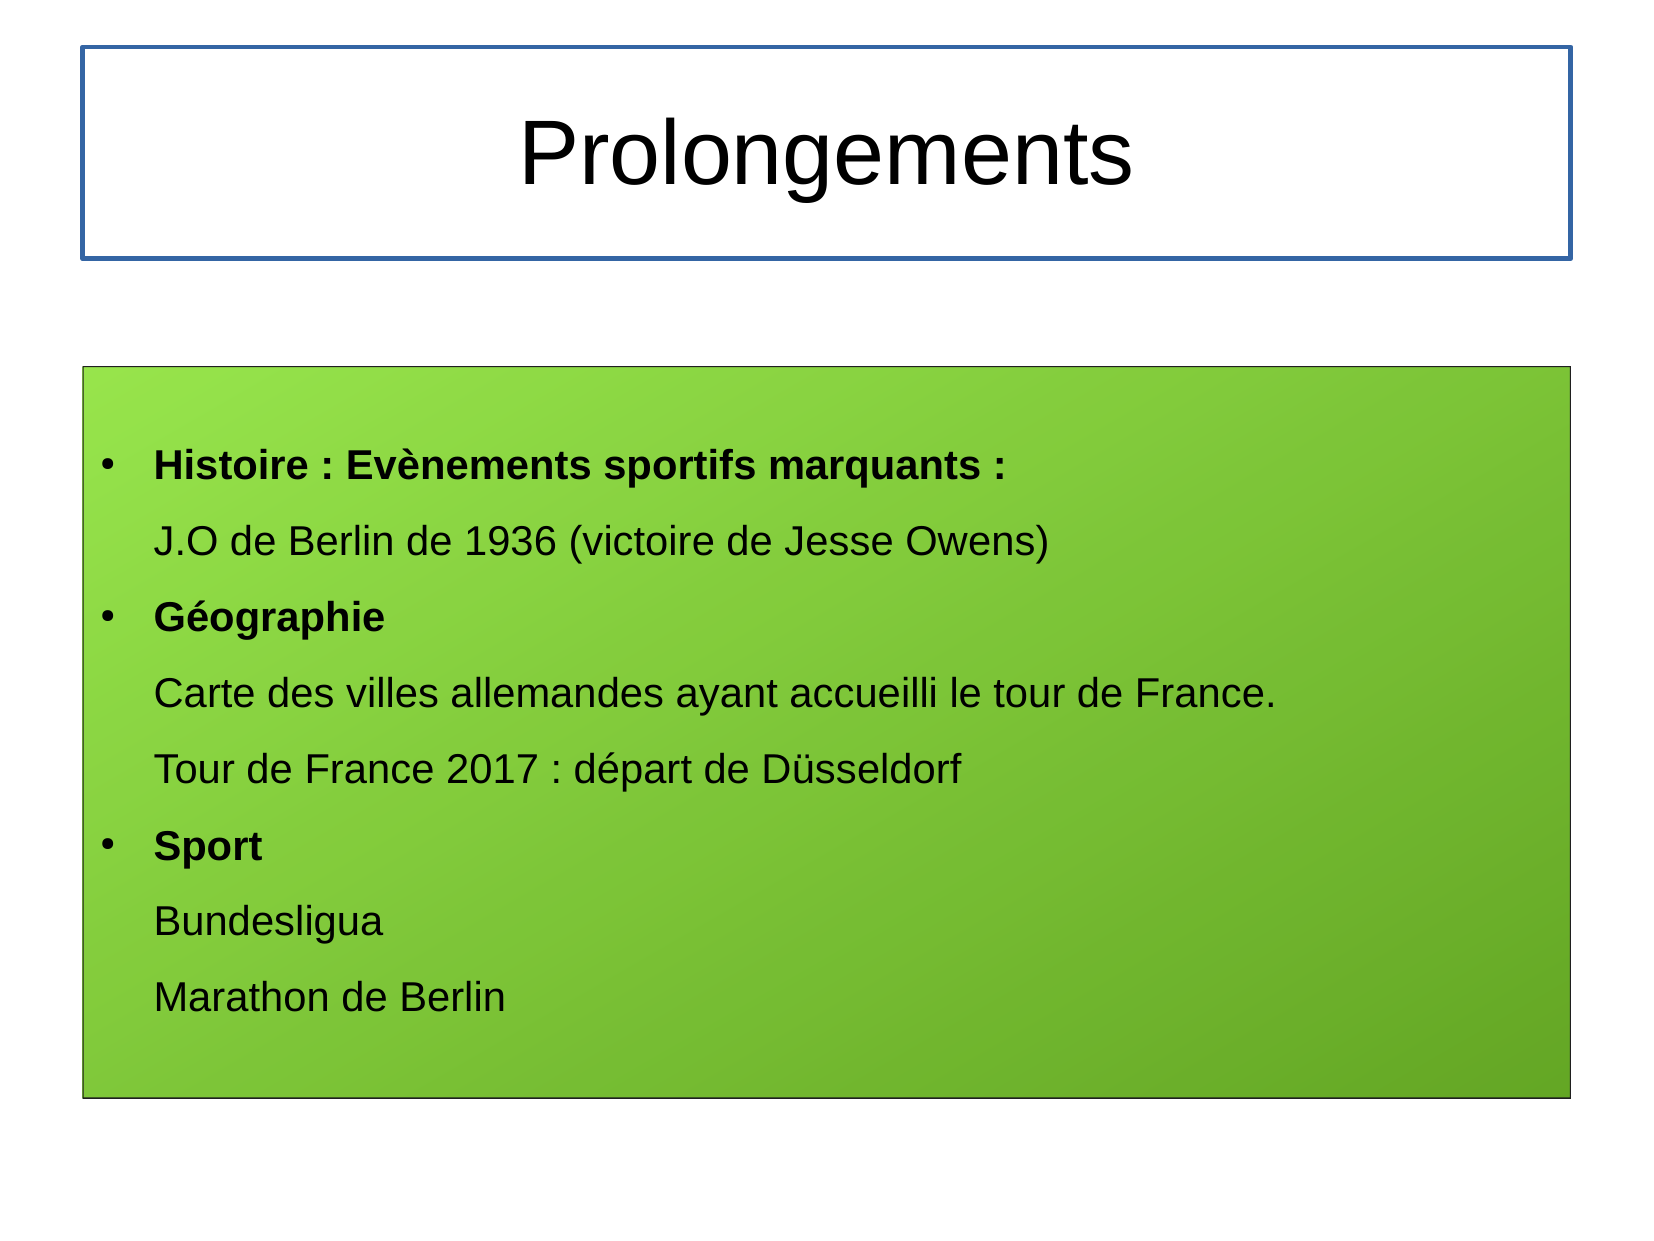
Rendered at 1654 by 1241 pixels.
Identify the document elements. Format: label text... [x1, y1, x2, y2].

list Histoire : Evènements sportifs marquants : J.O de Berlin de 1936 (victoire de Jesse Owens) Géographie Carte des villes allemandes ayant accueilli le tour de France. Tour de France 2017 : départ de Düsseldorf Sport Bundesligua Marathon de Berlin [82, 366, 1571, 1099]
title Prolongements [82, 47, 1571, 259]
